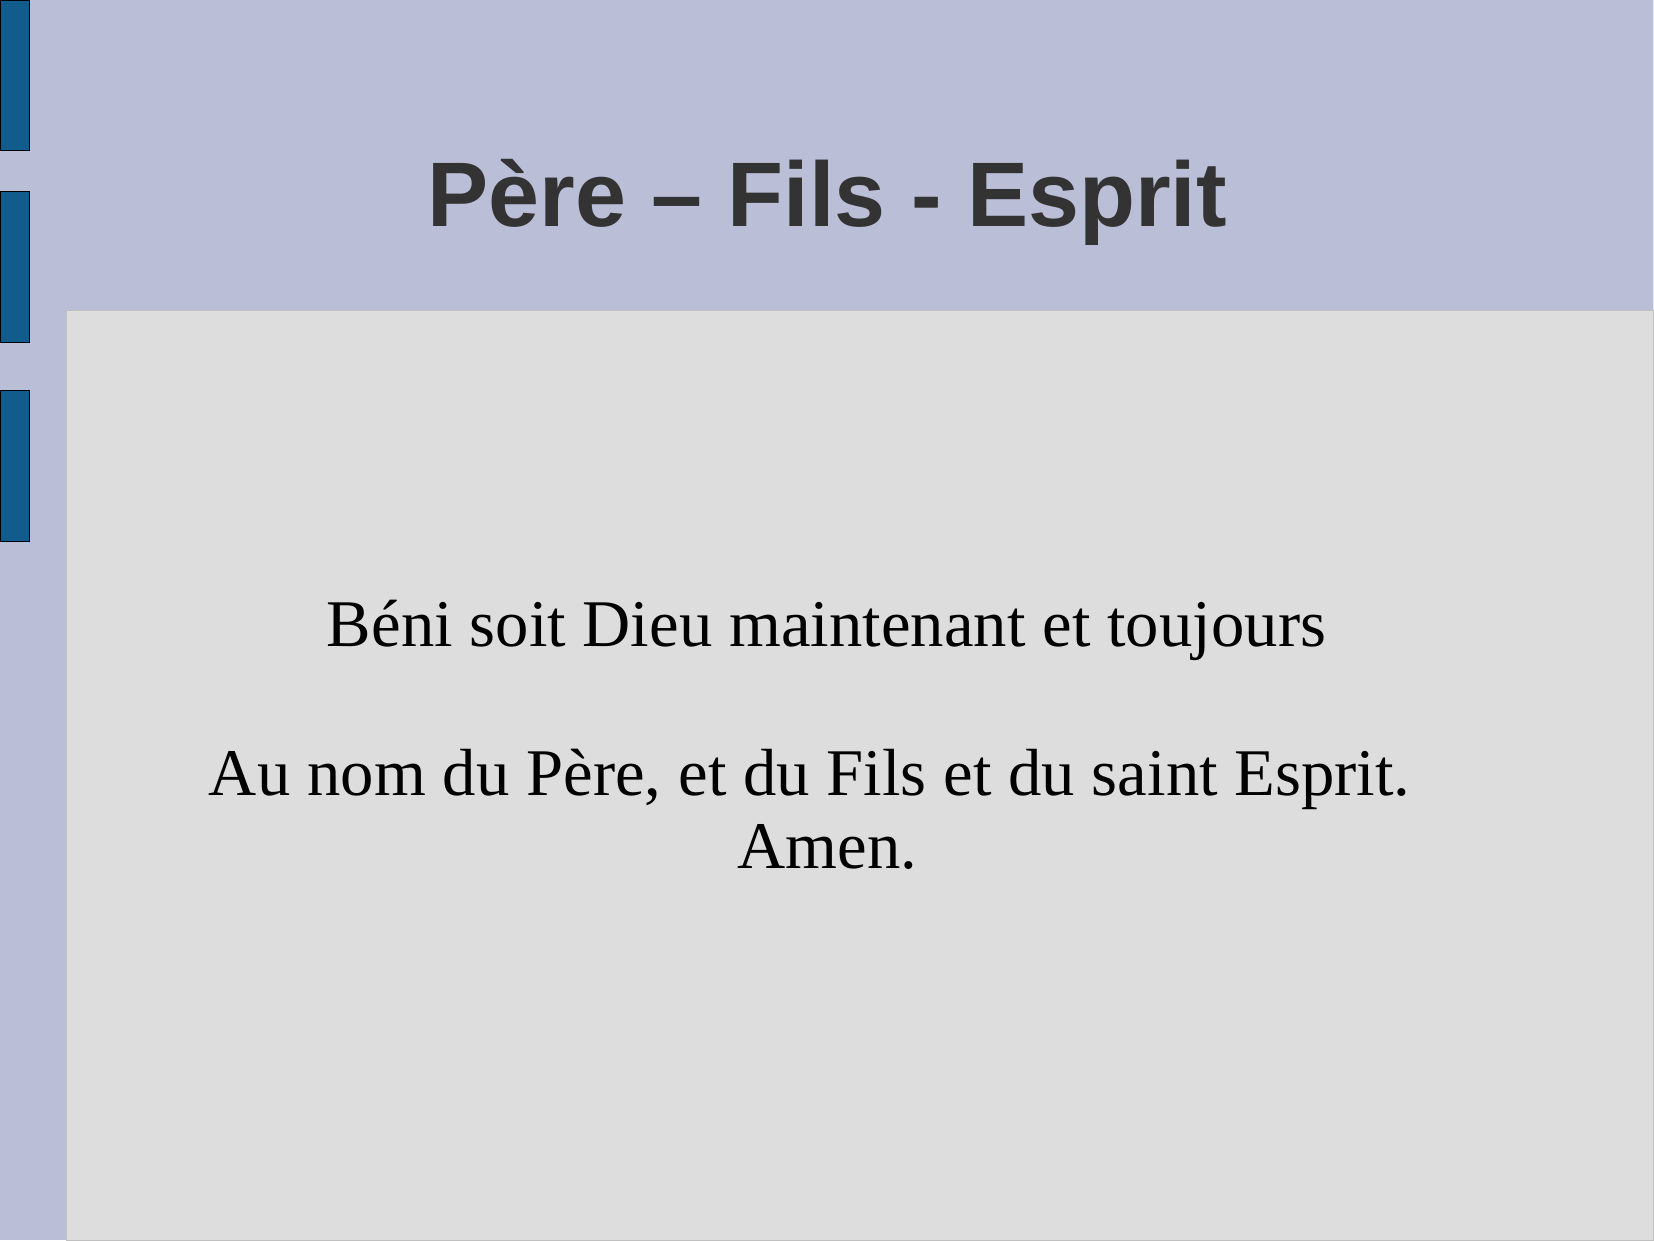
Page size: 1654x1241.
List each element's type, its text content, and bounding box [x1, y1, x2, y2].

title Père – Fils - Esprit [121, 98, 1534, 291]
subtitle Béni soit Dieu maintenant et toujours Au nom du Père, et du Fils et du saint Esprit. Amen. [121, 352, 1534, 1119]
